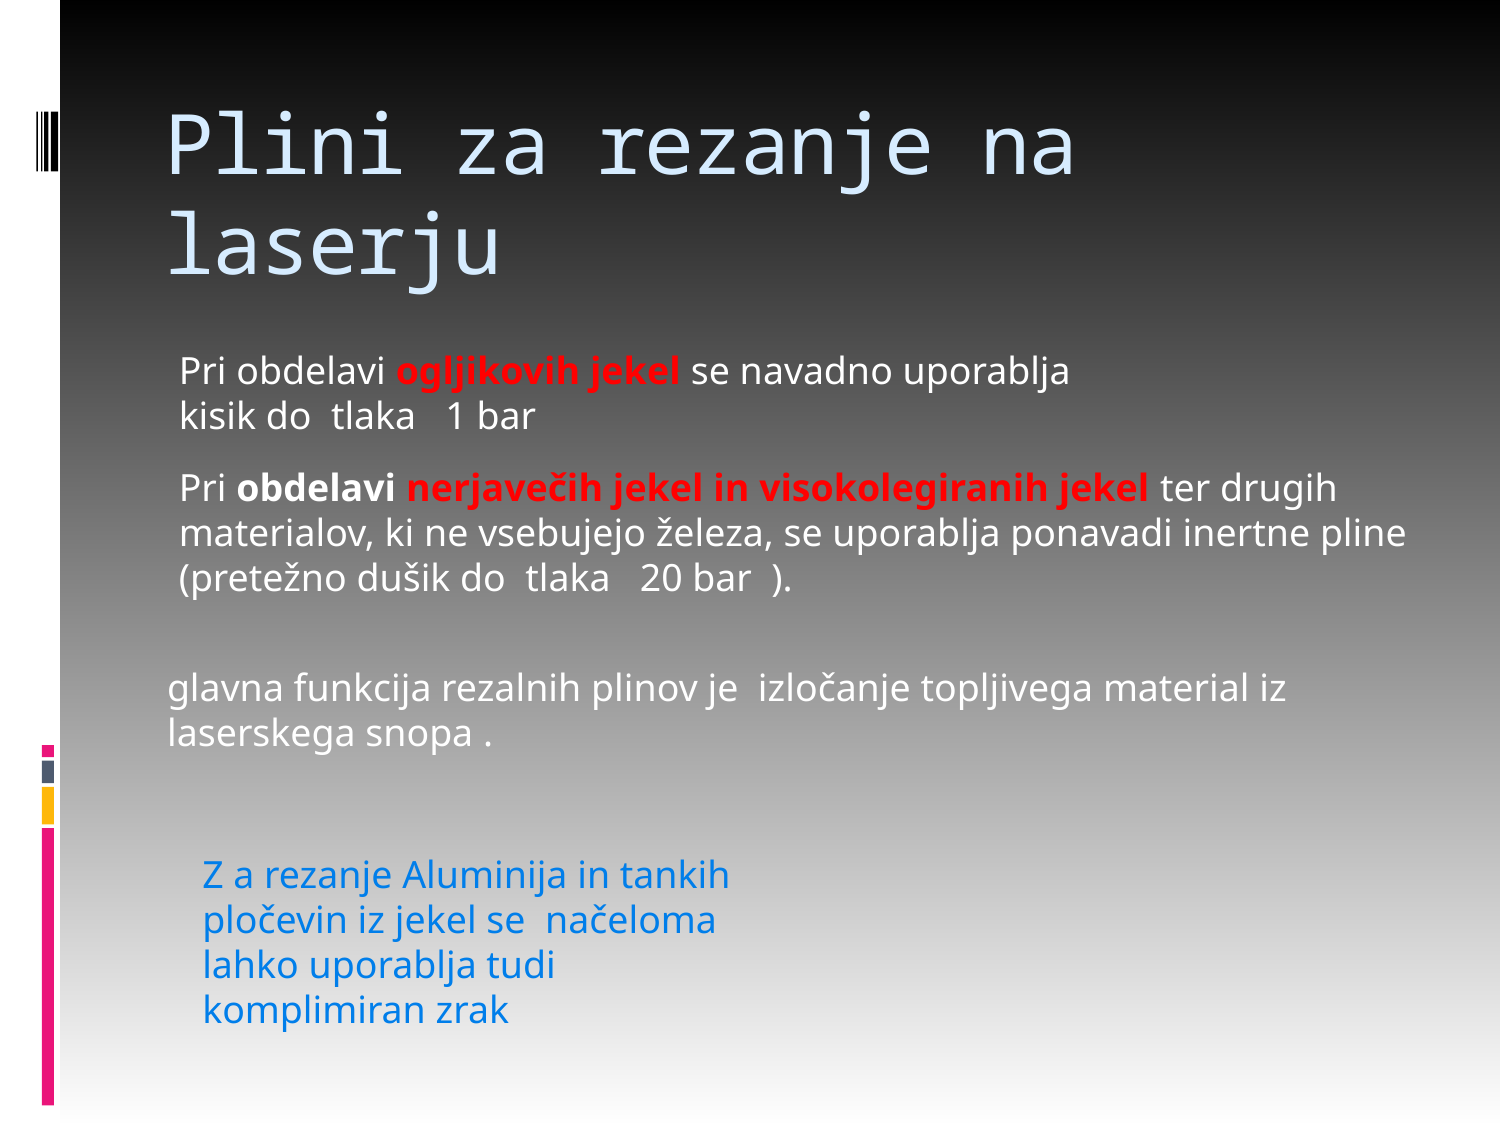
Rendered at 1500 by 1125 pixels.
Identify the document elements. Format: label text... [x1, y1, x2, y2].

text_box Pri obdelavi ogljikovih jekel se navadno uporablja kisik do tlaka 1 bar [163, 339, 1125, 445]
text_box Pri obdelavi nerjavečih jekel in visokolegiranih jekel ter drugih materialov, ki ne vsebujejo železa, se uporablja ponavadi inertne pline (pretežno dušik do tlaka 20 bar ). [163, 456, 1453, 607]
title Plini za rezanje na laserju [150, 83, 1454, 234]
text_box Z a rezanje Aluminija in tankih pločevin iz jekel se načeloma lahko uporablja tudi komplimiran zrak [187, 843, 797, 1039]
text_box glavna funkcija rezalnih plinov je izločanje topljivega material iz laserskega snopa . [152, 656, 1418, 762]
